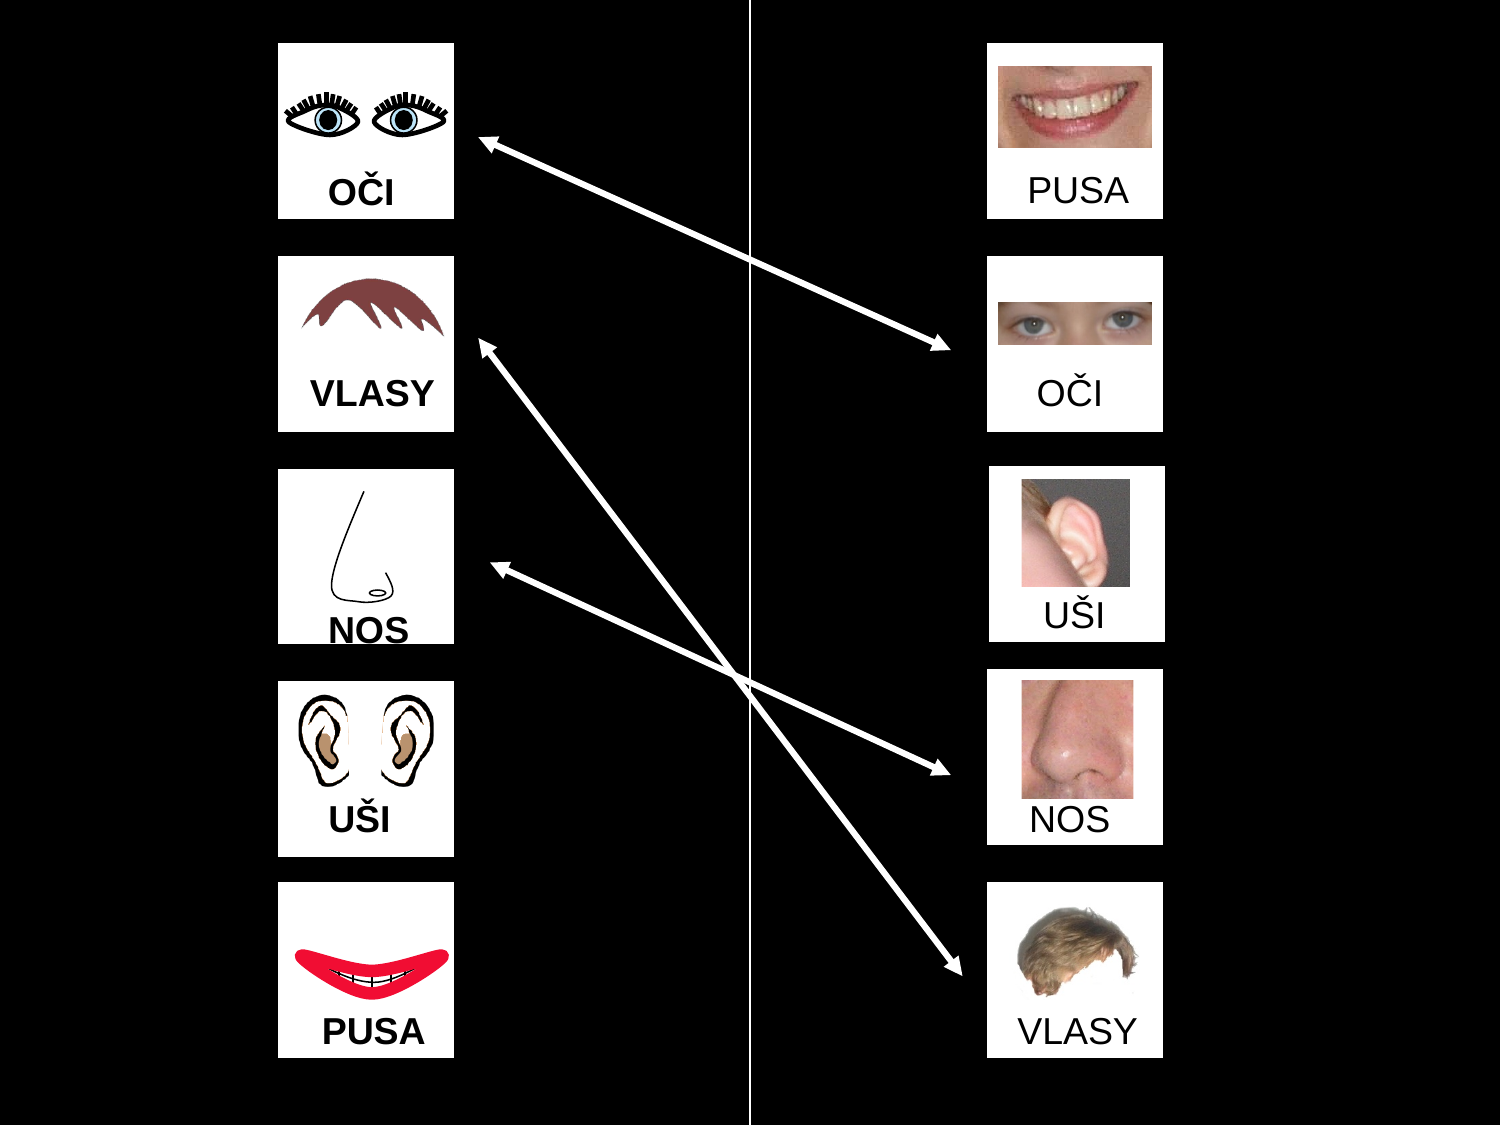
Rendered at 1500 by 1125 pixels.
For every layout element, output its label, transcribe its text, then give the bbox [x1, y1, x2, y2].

picture [1021, 680, 1134, 799]
text_box [373, 981, 390, 987]
text_box [986, 881, 1164, 1059]
text_box [277, 42, 455, 220]
text_box PUSA [307, 999, 441, 1061]
text_box UŠI [1028, 587, 1121, 644]
text_box [988, 465, 1166, 643]
text_box [373, 976, 390, 981]
picture [301, 278, 445, 342]
text_box OČI [313, 160, 410, 222]
text_box VLASY [1002, 999, 1154, 1060]
text_box [986, 668, 1164, 846]
text_box PUSA [1012, 158, 1145, 219]
text_box [986, 42, 1164, 220]
picture [998, 302, 1152, 345]
text_box [372, 591, 383, 595]
picture [1021, 479, 1130, 587]
text_box NOS [1014, 786, 1126, 848]
text_box VLASY [295, 361, 451, 423]
picture [998, 903, 1140, 1000]
text_box [986, 255, 1164, 433]
text_box NOS [313, 597, 425, 659]
text_box UŠI [313, 786, 406, 848]
text_box [277, 680, 455, 858]
text_box [277, 255, 455, 433]
text_box [354, 976, 371, 981]
picture [998, 66, 1152, 148]
picture [298, 694, 349, 787]
text_box [277, 881, 455, 1059]
text_box [277, 467, 455, 645]
text_box [354, 981, 371, 987]
picture [381, 694, 434, 787]
text_box OČI [1021, 361, 1119, 423]
